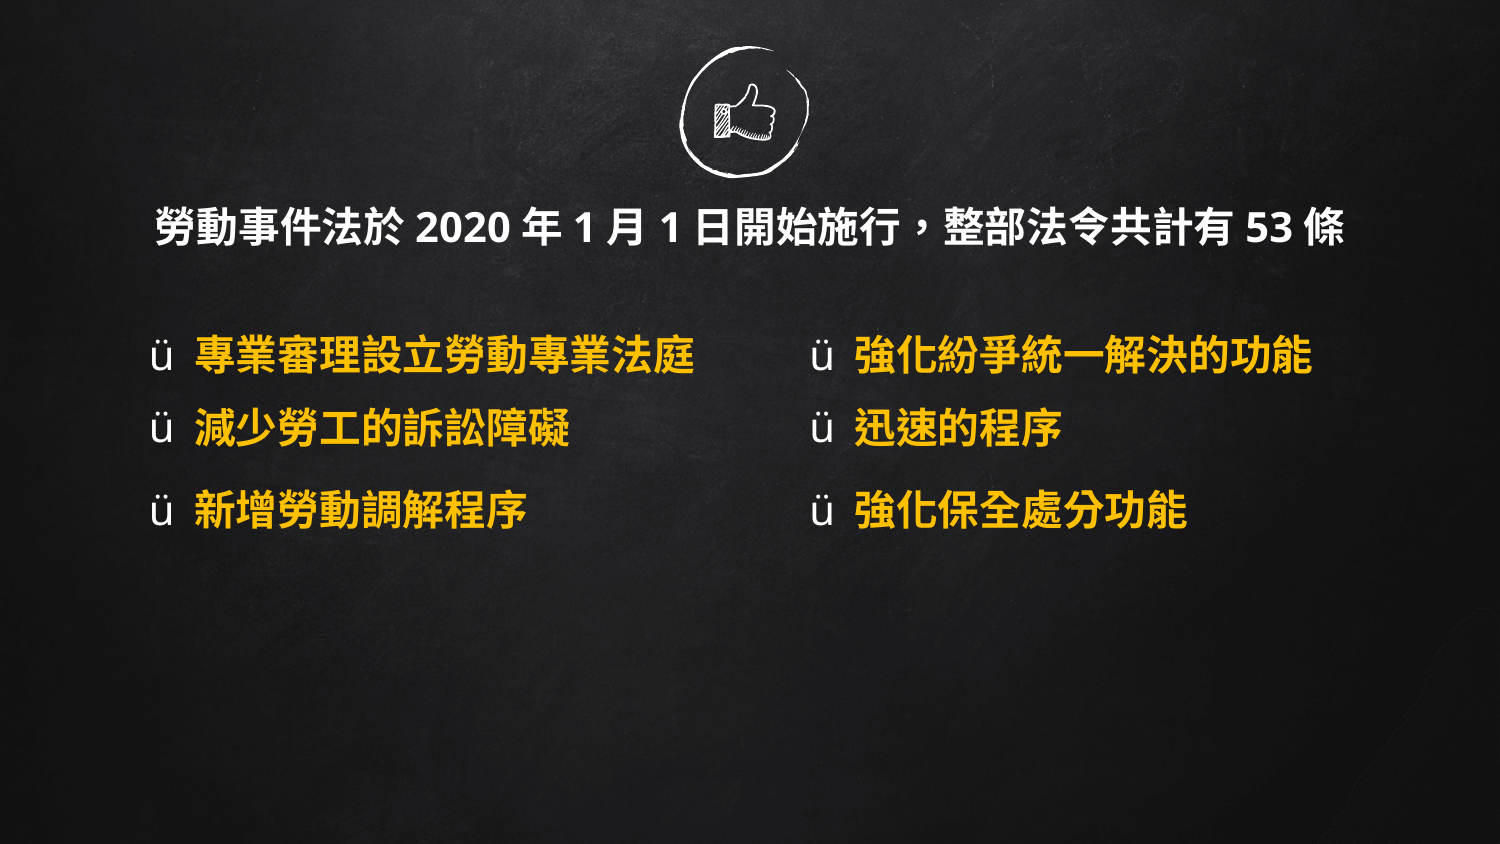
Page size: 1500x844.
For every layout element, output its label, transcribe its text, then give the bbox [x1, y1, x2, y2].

title 勞動事件法於2020年1月1日開始施行，整部法令共計有53條 [0, 185, 1500, 300]
text_box [713, 83, 776, 141]
list 強化紛爭統一解決的功能 [794, 314, 1400, 529]
text_box 強化保全處分功能 [794, 469, 1227, 623]
text_box [679, 46, 809, 179]
list 新增勞動調解程序 [134, 483, 566, 576]
list 專業審理設立勞動專業法庭 [134, 314, 751, 411]
list 迅速的程序 [794, 386, 1227, 469]
list 減少勞工的訴訟障礙 [134, 386, 609, 483]
